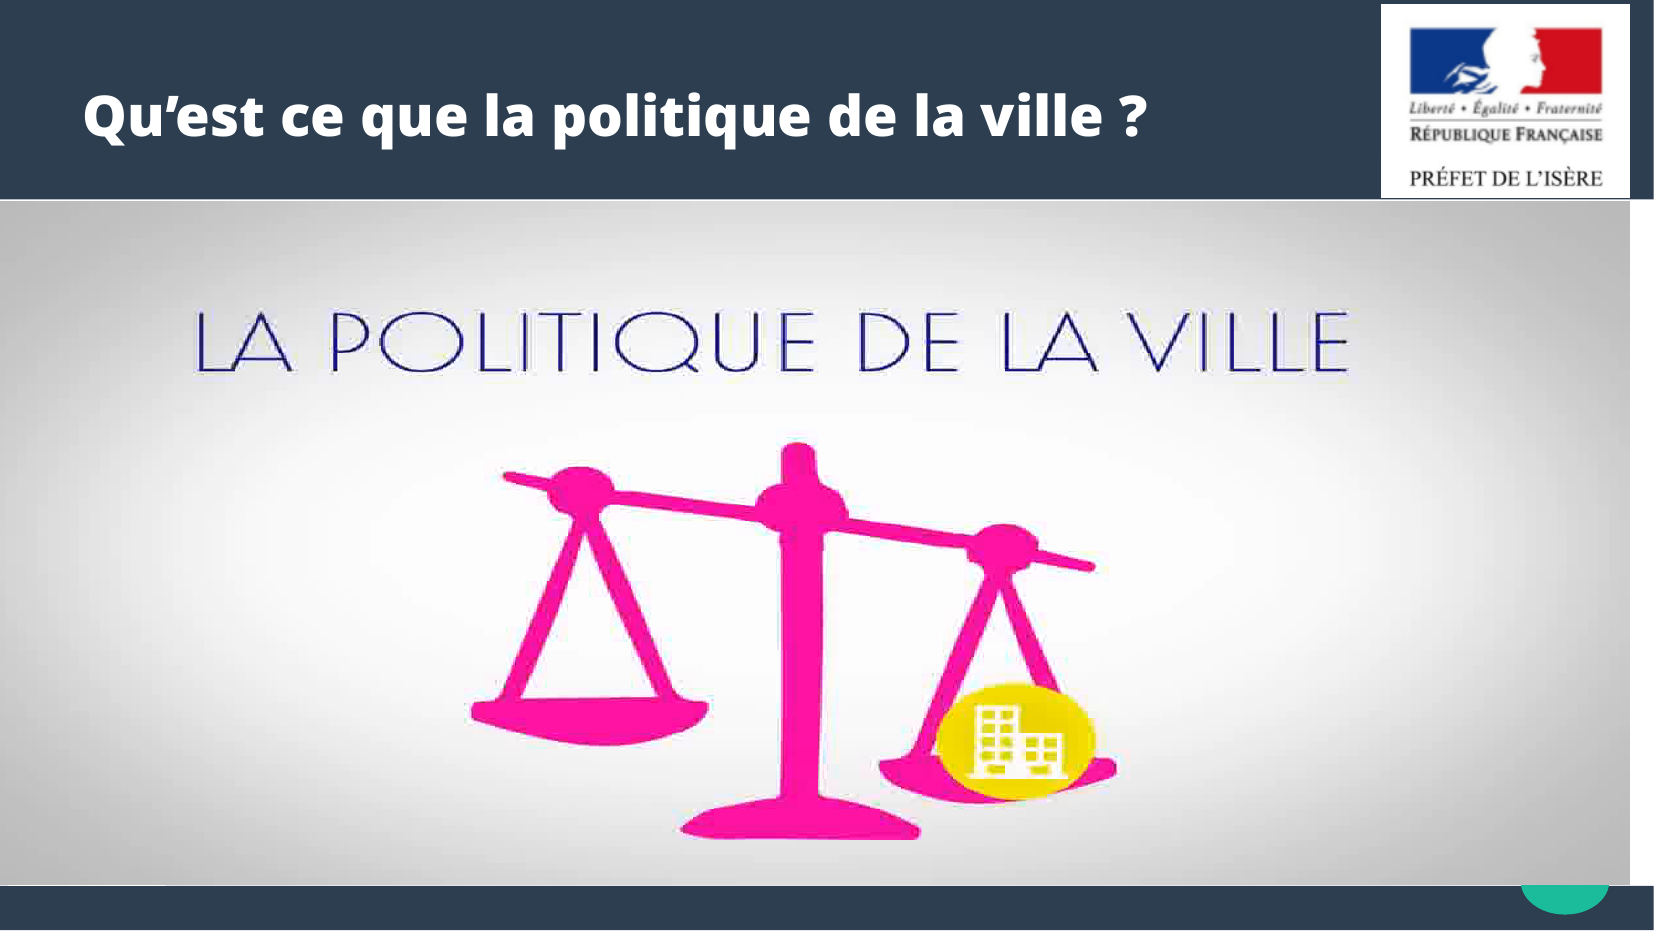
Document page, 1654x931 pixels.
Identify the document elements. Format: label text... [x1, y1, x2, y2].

text_box [0, 200, 1630, 886]
title Qu’est ce que la politique de la ville ? [82, 0, 1571, 200]
picture [1381, 4, 1630, 198]
